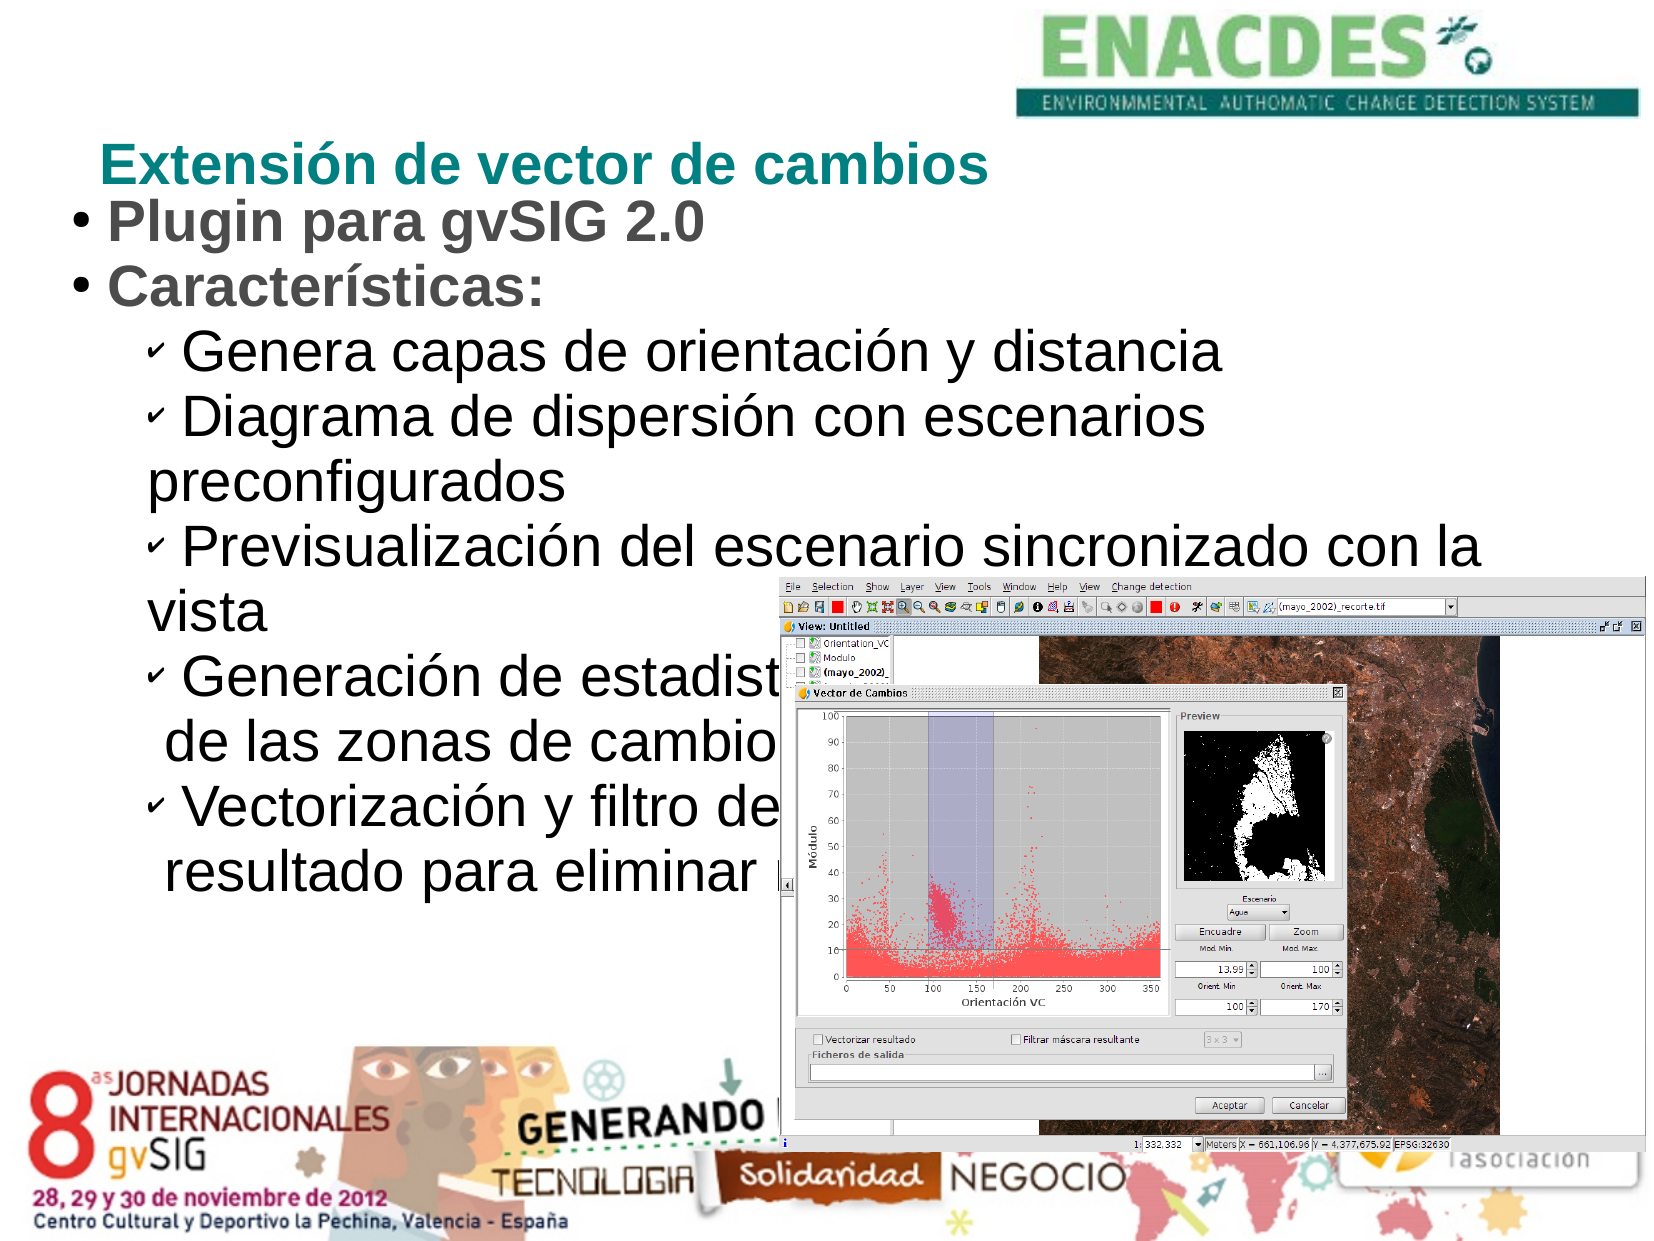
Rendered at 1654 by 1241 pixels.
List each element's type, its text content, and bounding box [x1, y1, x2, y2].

text_box Extensión de vector de cambios [84, 124, 844, 214]
subtitle Plugin para gvSIG 2.0 Características: Genera capas de orientación y distancia Diagrama de dispersión con escenarios preconfigurados Previsualización del escenario sincronizado con la vista Generación de estadisticas de las zonas de cambio Vectorización y filtro del resultado para eliminar ruido [70, 217, 1526, 875]
picture [0, 0, 1654, 1241]
